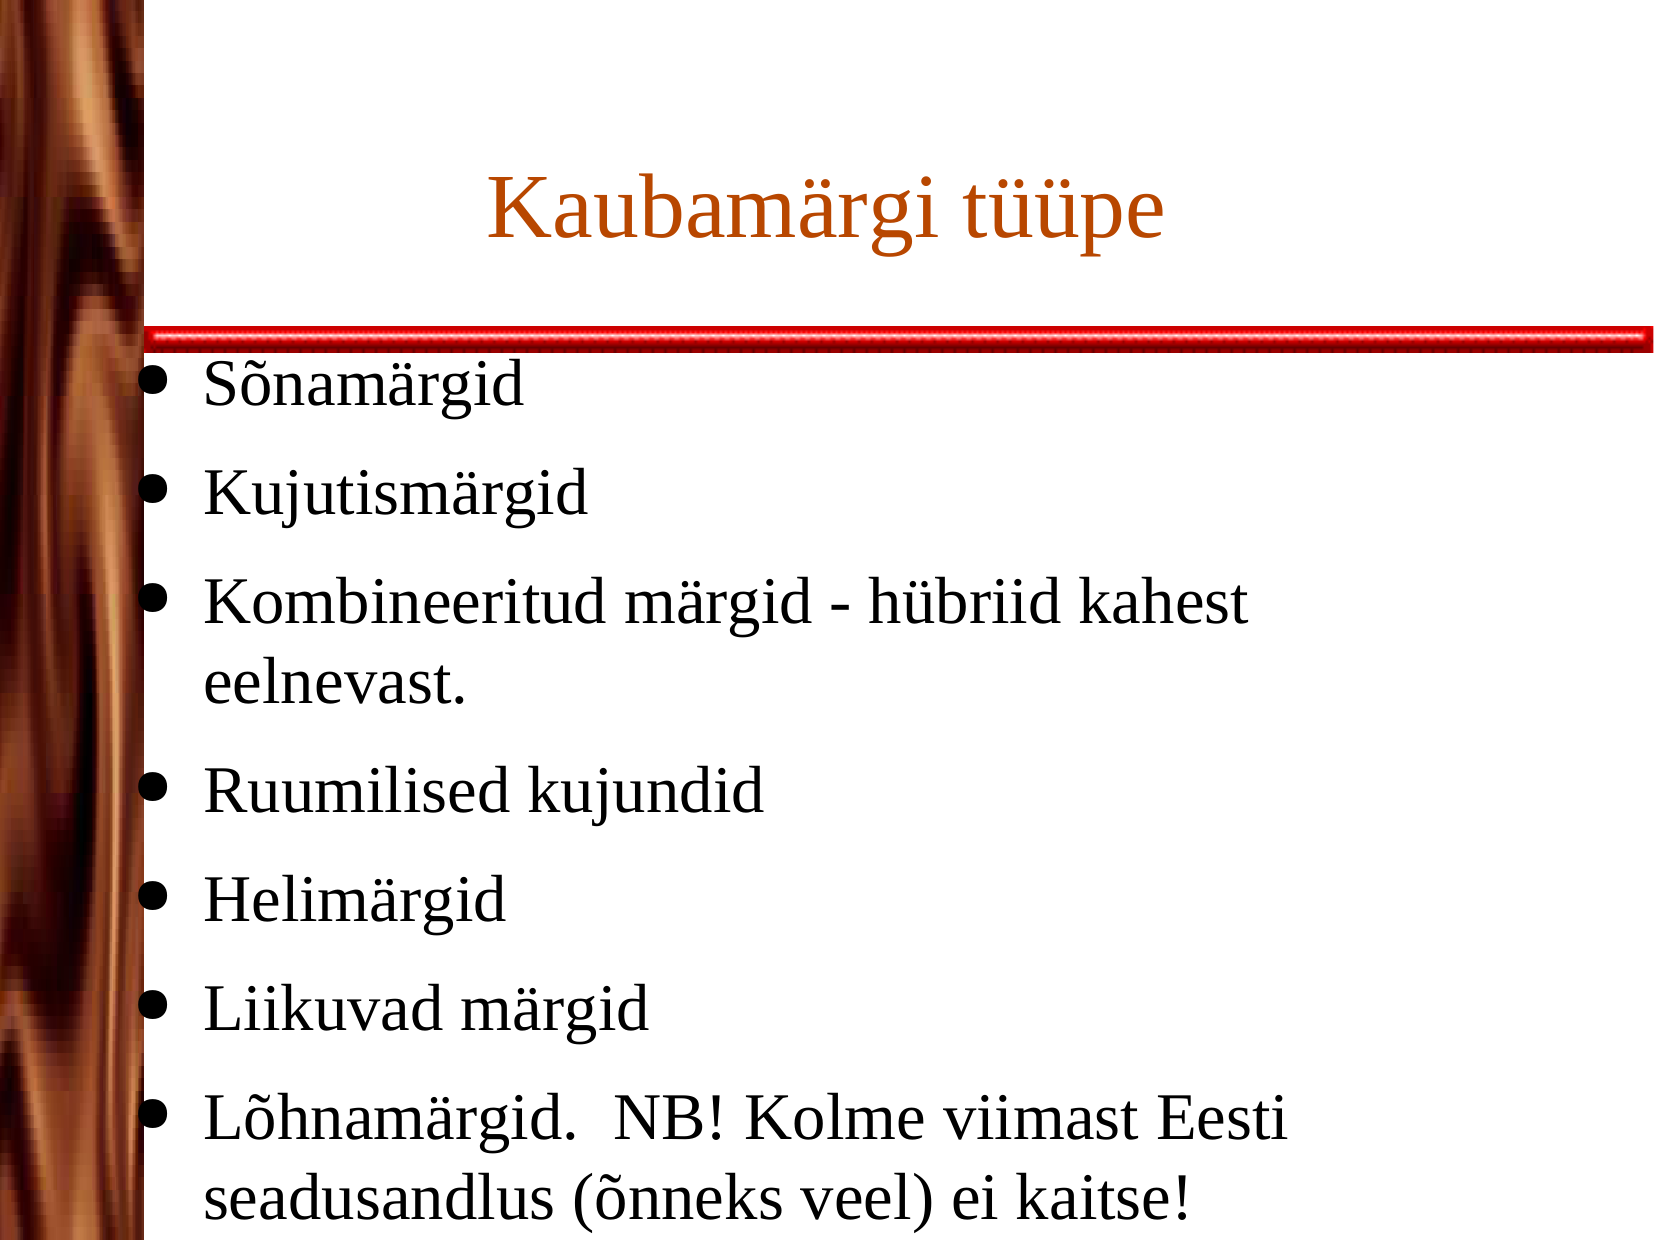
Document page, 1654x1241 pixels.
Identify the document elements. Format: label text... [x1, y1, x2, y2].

list Sõnamärgid Kujutismärgid Kombineeritud märgid - hübriid kahest eelnevast. Ruumilised kujundid Helimärgid Liikuvad märgid Lõhnamärgid. NB! Kolme viimast Eesti seadusandlus (õnneks veel) ei kaitse! [121, 344, 1533, 1234]
picture [0, 0, 1654, 1240]
title Kaubamärgi tüüpe [121, 100, 1533, 312]
